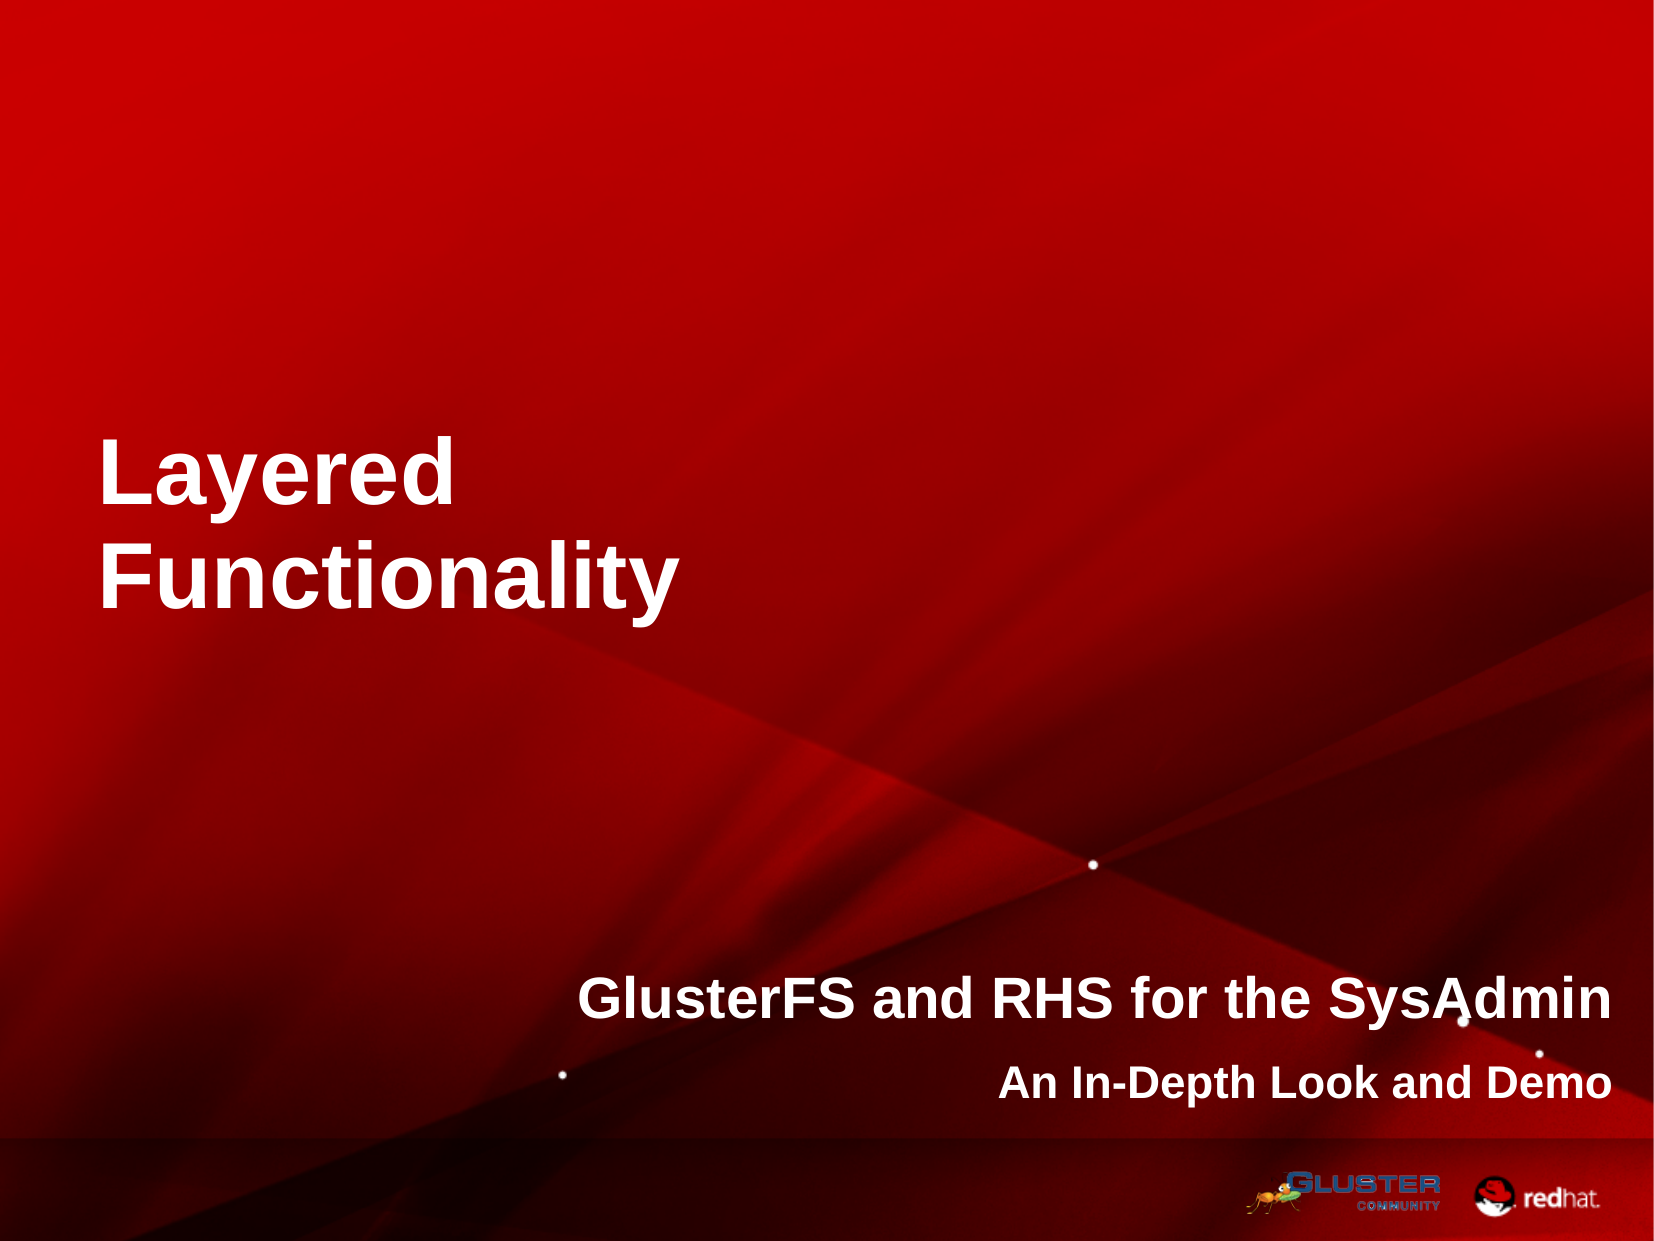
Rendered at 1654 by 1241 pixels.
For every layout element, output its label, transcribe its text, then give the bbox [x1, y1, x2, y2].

picture [0, 0, 1654, 1241]
title Layered Functionality [97, 419, 1586, 629]
text_box GlusterFS and RHS for the SysAdmin An In-Depth Look and Demo [562, 958, 1629, 1116]
